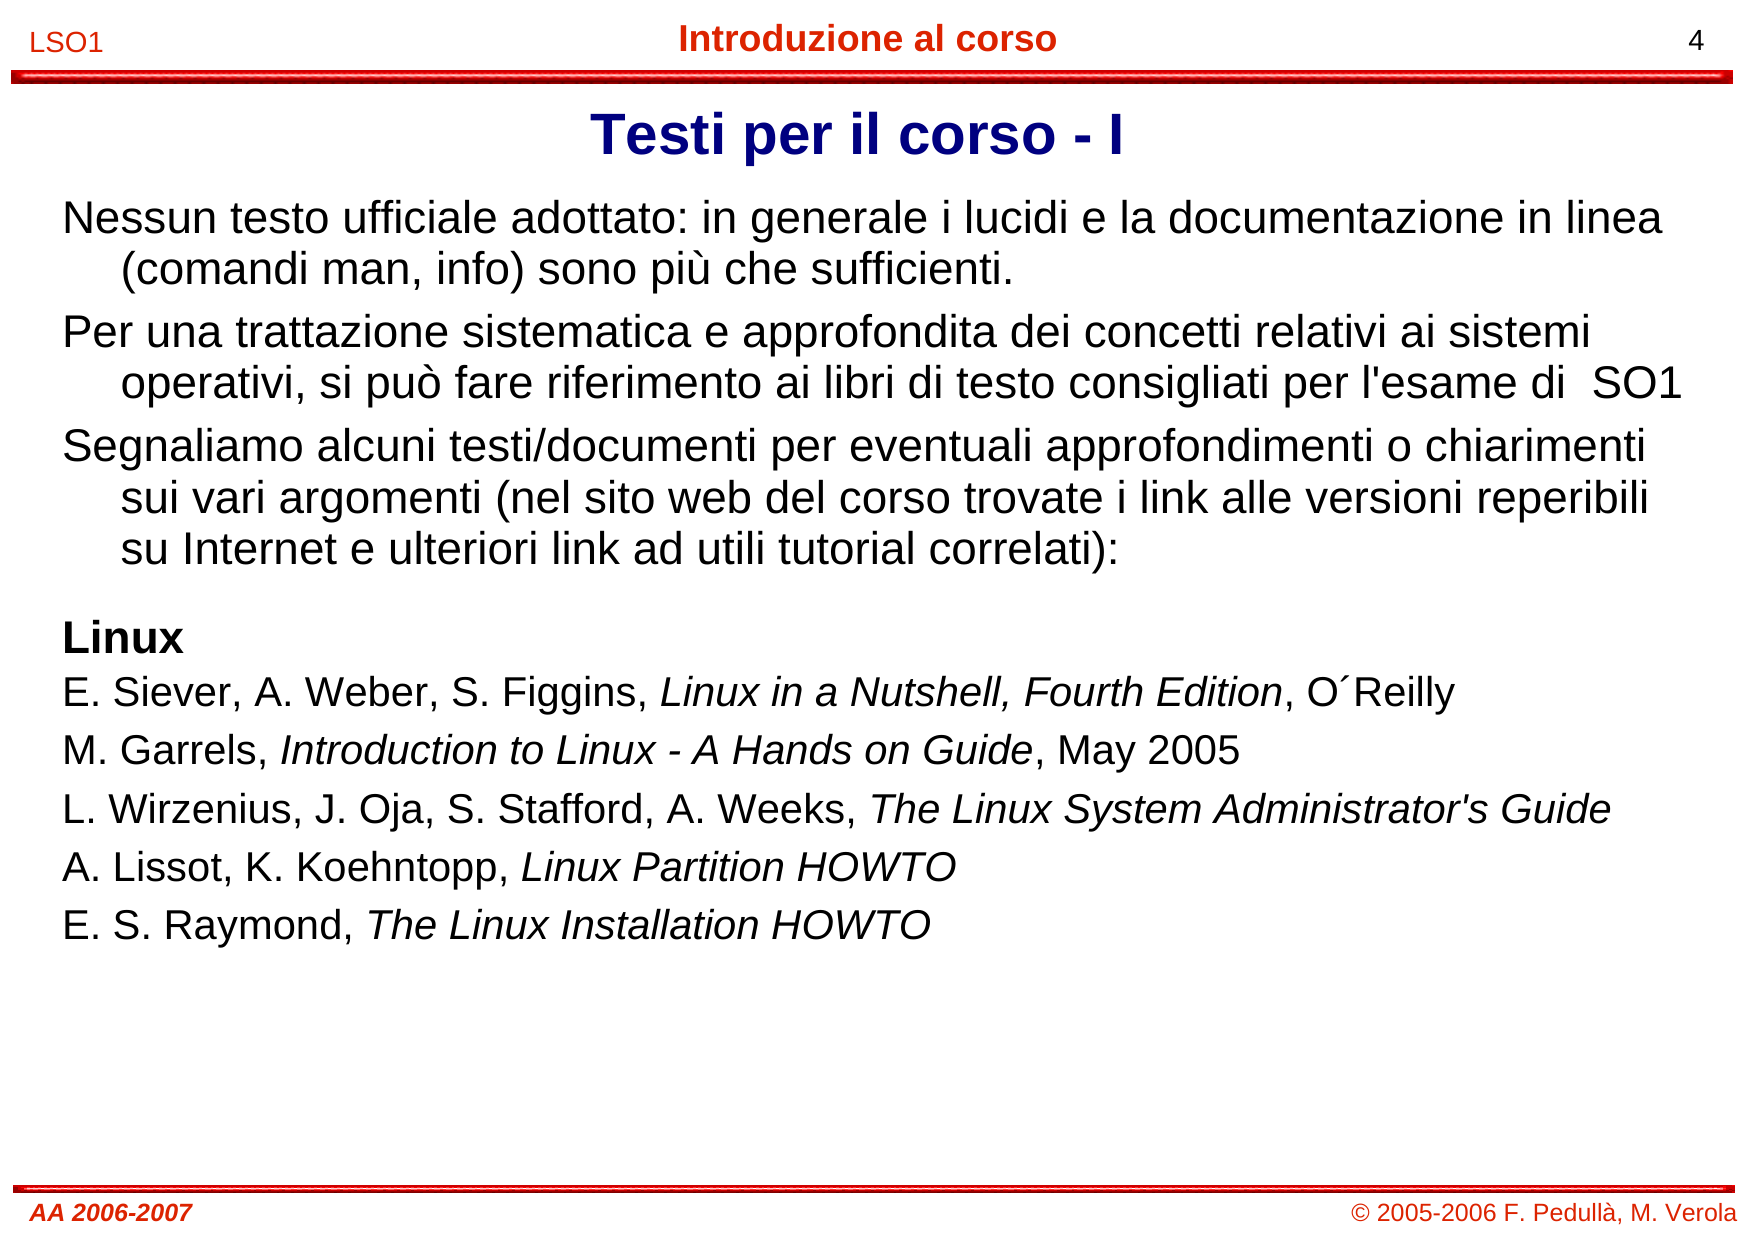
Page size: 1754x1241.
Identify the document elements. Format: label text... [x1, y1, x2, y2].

text_box Testi per il corso - I [386, 98, 1330, 187]
picture [1688, 1185, 1735, 1193]
picture [13, 1185, 59, 1193]
list Nessun testo ufficiale adottato: in generale i lucidi e la documentazione in linea (comandi man, info) sono più che sufficienti. Per una trattazione sistematica e approfondita dei concetti relativi ai sistemi operativi, si può fare riferimento ai libri di testo consigliati per l'esame di SO1 Segnaliamo alcuni testi/documenti per eventuali approfondimenti o chiarimenti sui vari argomenti (nel sito web del corso trovate i link alle versioni reperibili su Internet e ulteriori link ad utili tutorial correlati): Linux E. Siever, A. Weber, S. Figgins, Linux in a Nutshell, Fourth Edition, O´Reilly M. Garrels, Introduction to Linux - A Hands on Guide, May 2005 L. Wirzenius, J. Oja, S. Stafford, A. Weeks, The Linux System Administrator's Guide A. Lissot, K. Koehntopp, Linux Partition HOWTO E. S. Raymond, The Linux Installation HOWTO [59, 191, 1688, 1198]
picture [11, 70, 1733, 84]
